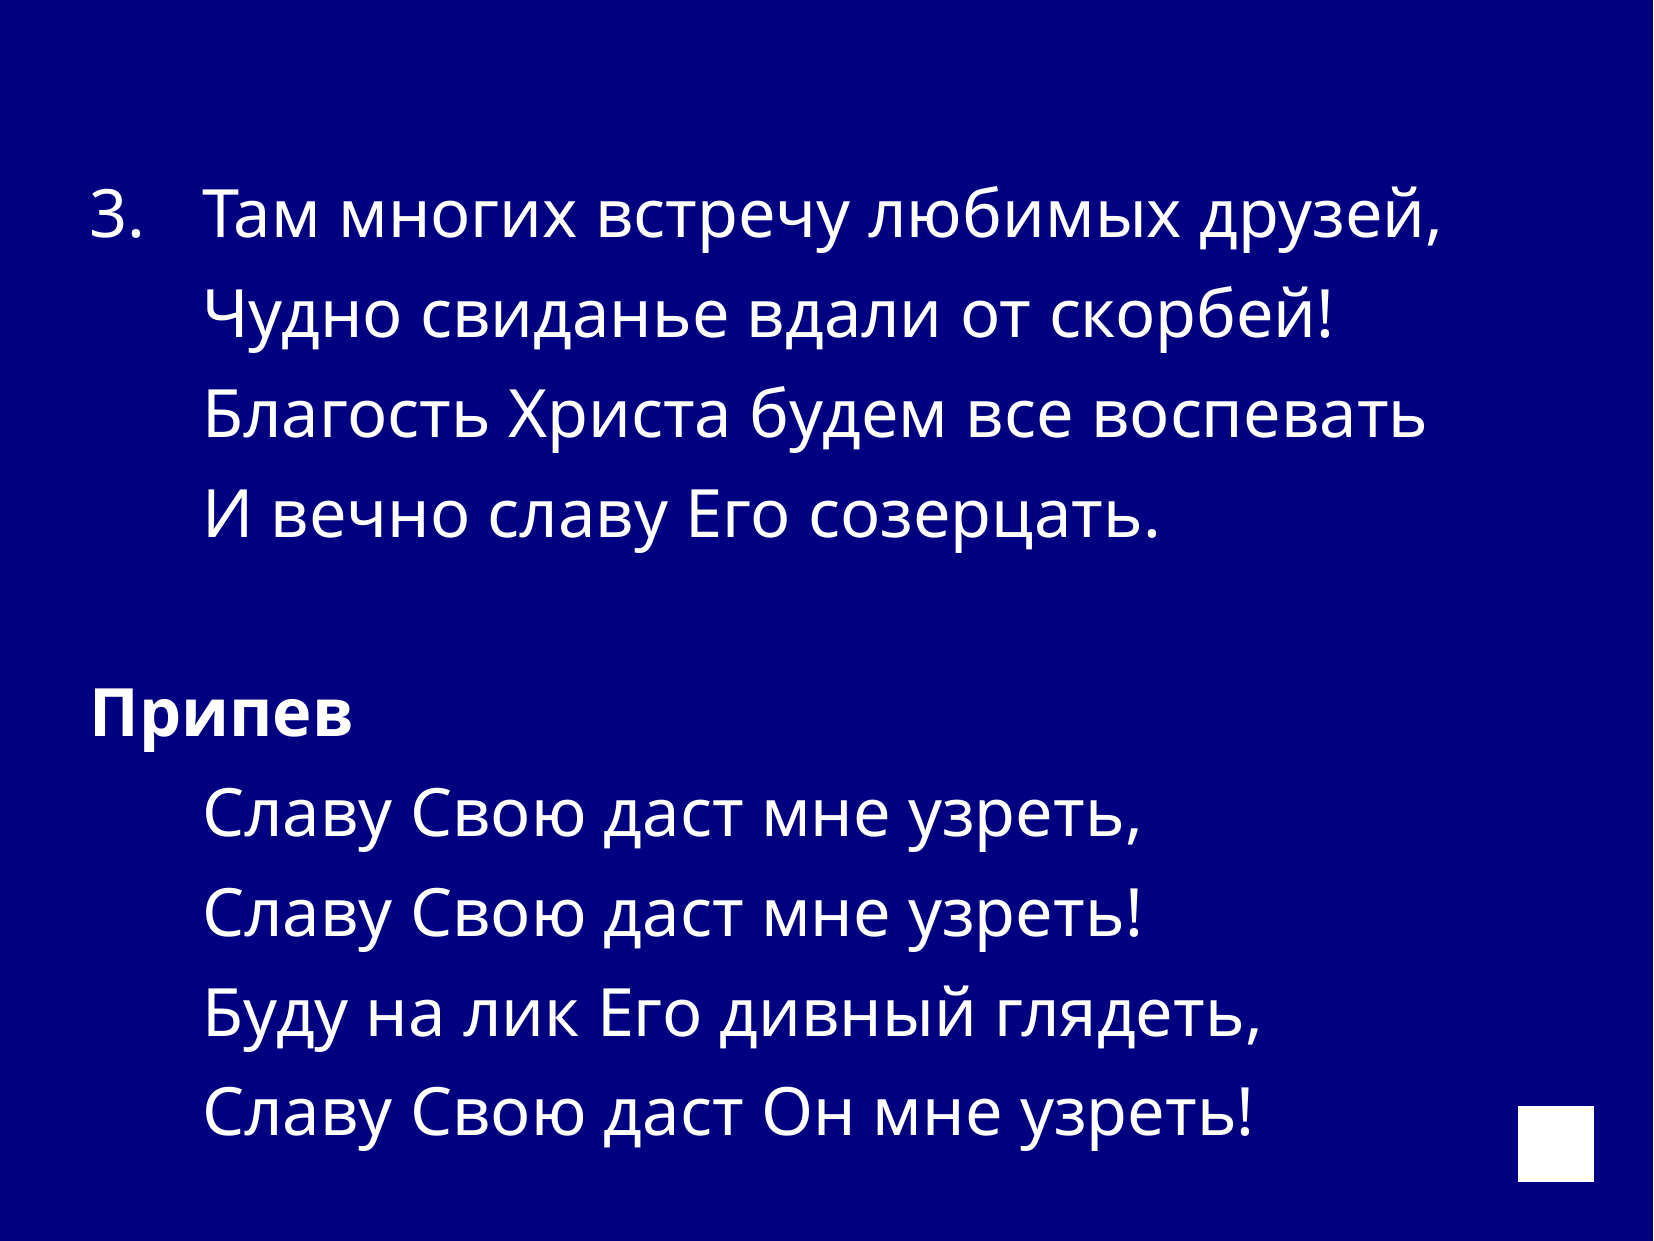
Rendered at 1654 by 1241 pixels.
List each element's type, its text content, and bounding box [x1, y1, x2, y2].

text_box 3. Там многих встречу любимых друзей, Чудно свиданье вдали от скорбей! Благость Христа будем все воспевать И вечно славу Его созерцать. Припев Славу Свою даст мне узреть, Славу Свою даст мне узреть! Буду на лик Его дивный глядеть, Славу Свою даст Он мне узреть! [75, 150, 1576, 1163]
text_box [1518, 1106, 1594, 1182]
